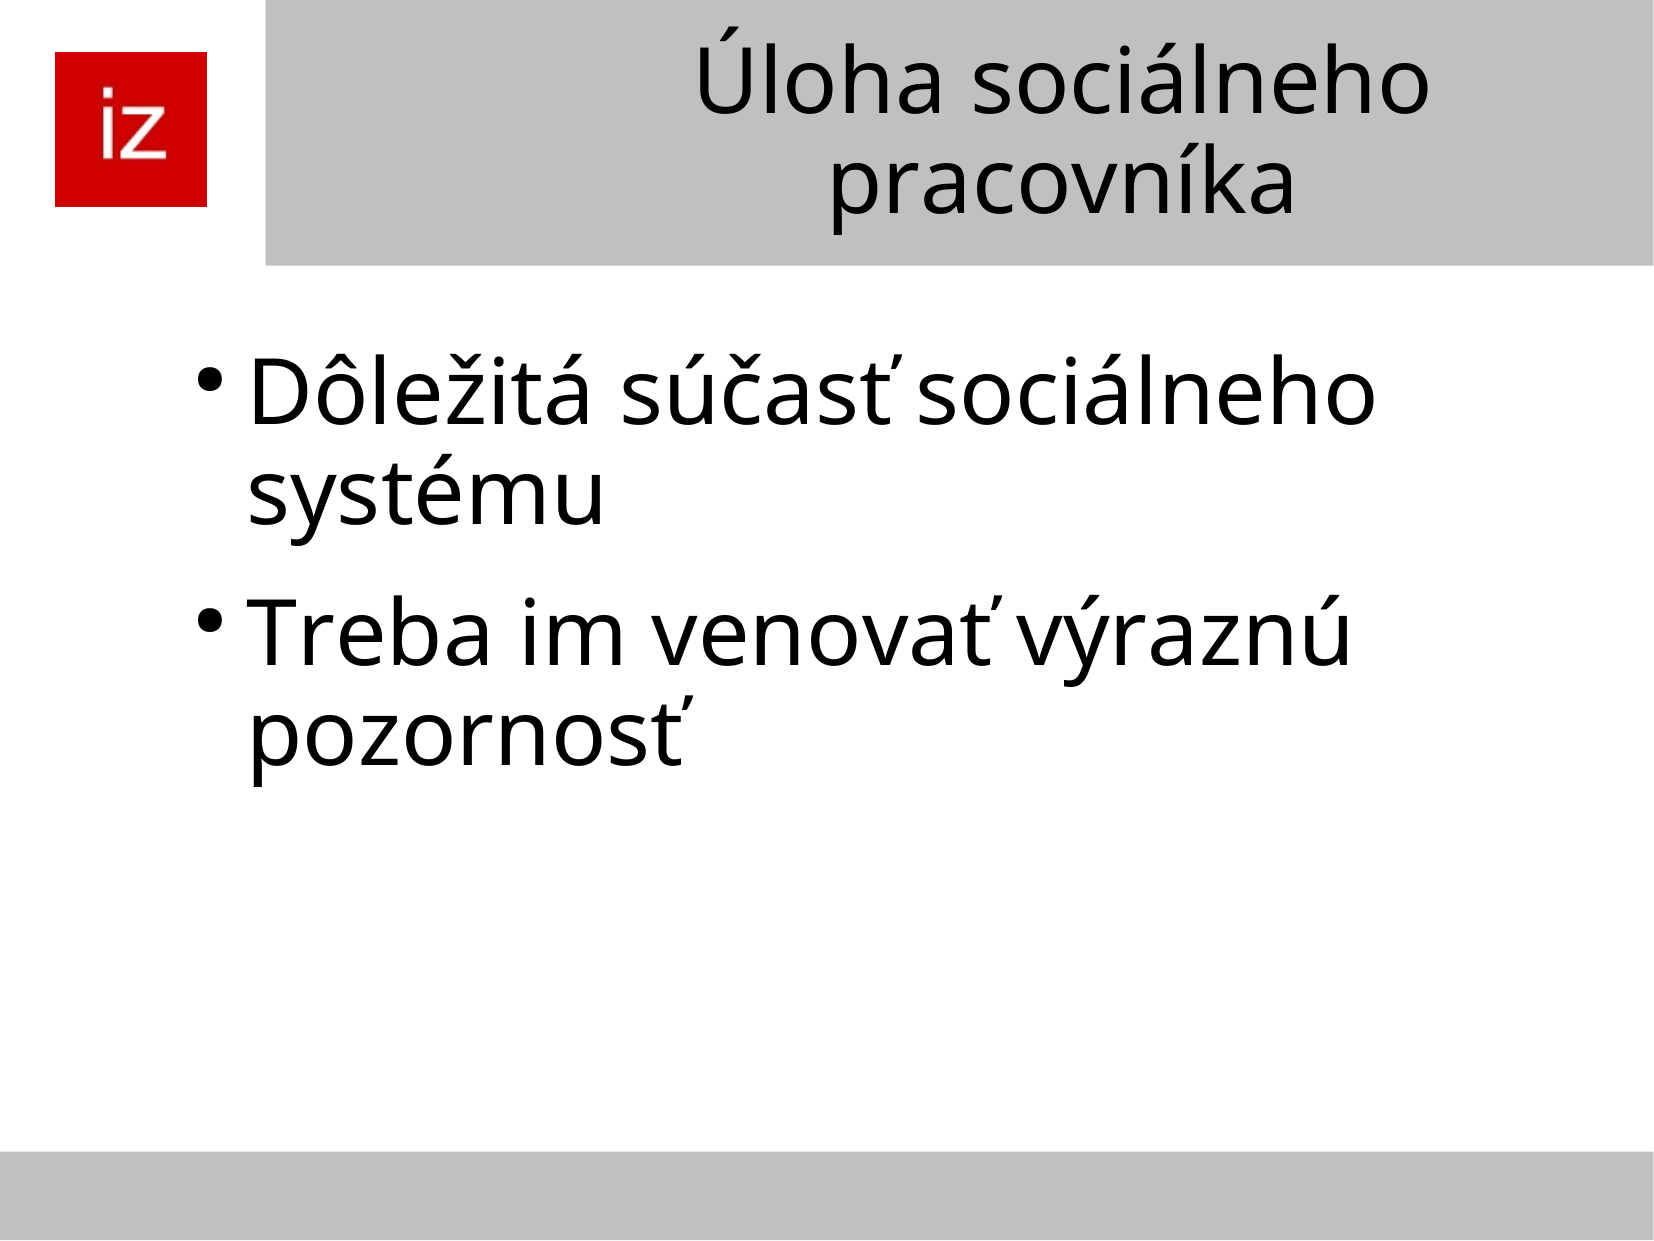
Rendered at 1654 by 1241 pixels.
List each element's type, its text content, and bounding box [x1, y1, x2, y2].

picture [55, 52, 207, 207]
list Dôležitá súčasť sociálneho systému Treba im venovať výraznú pozornosť [121, 344, 1533, 1126]
title Úloha sociálneho pracovníka [561, 29, 1565, 237]
